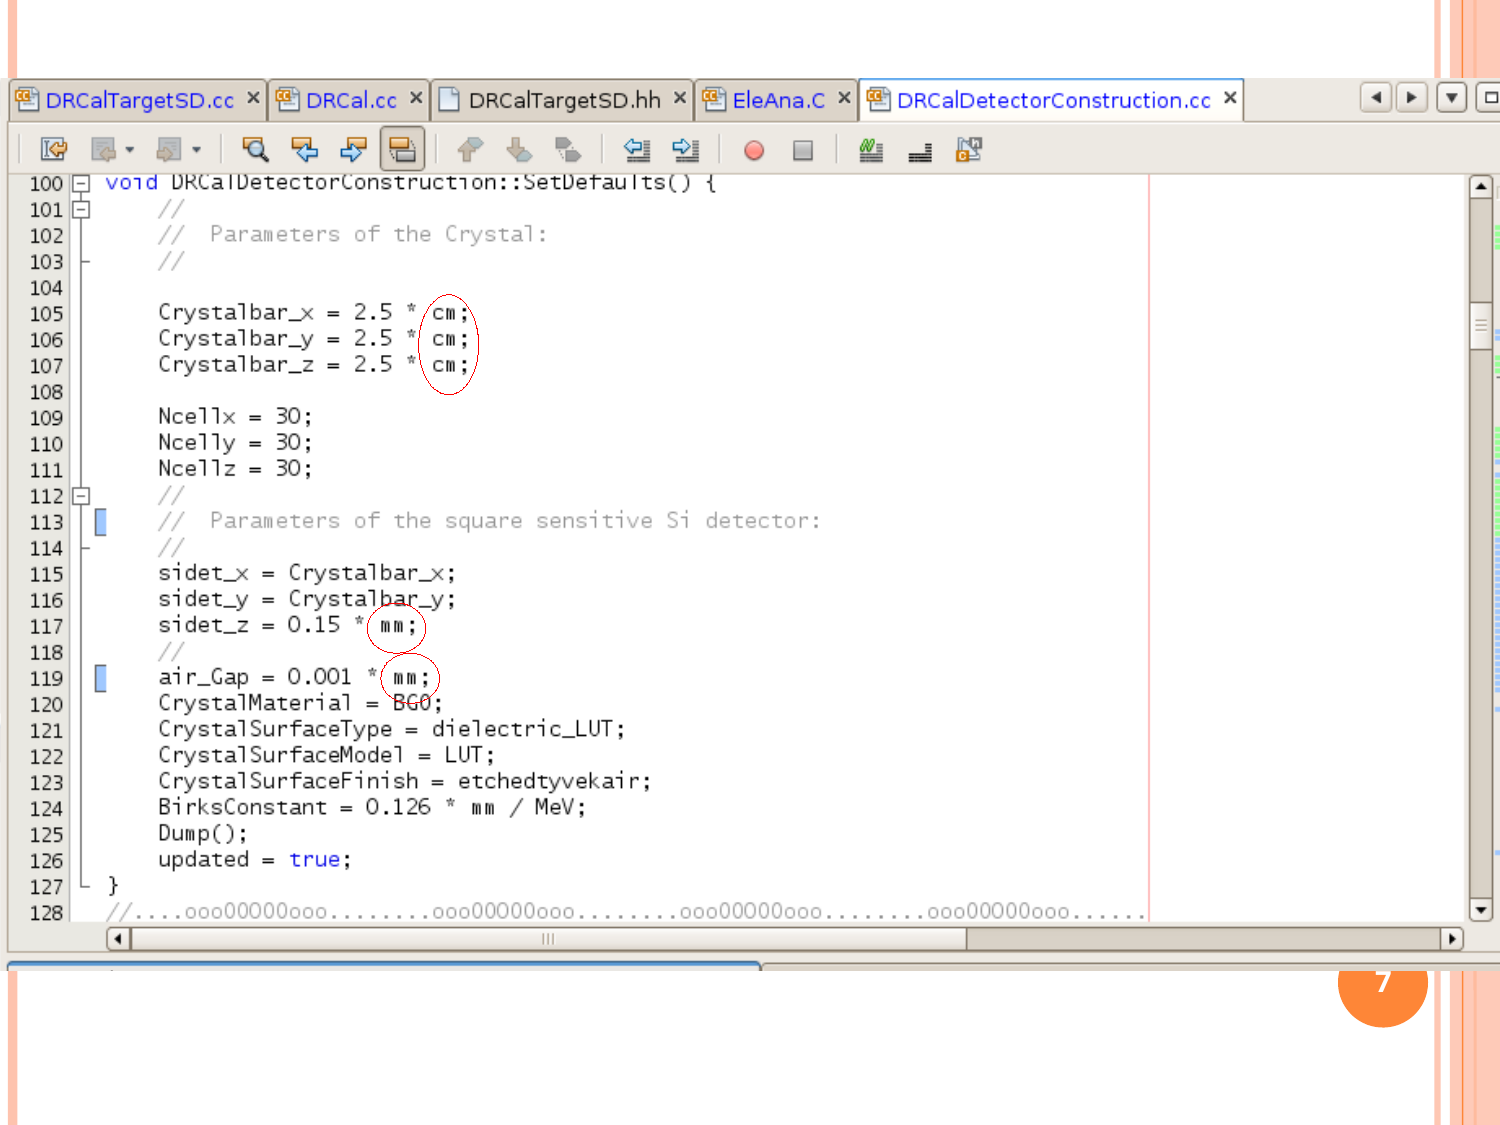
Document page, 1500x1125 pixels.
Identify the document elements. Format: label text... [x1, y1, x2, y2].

text_box <number> [1333, 971, 1434, 1027]
picture [0, 78, 1500, 971]
